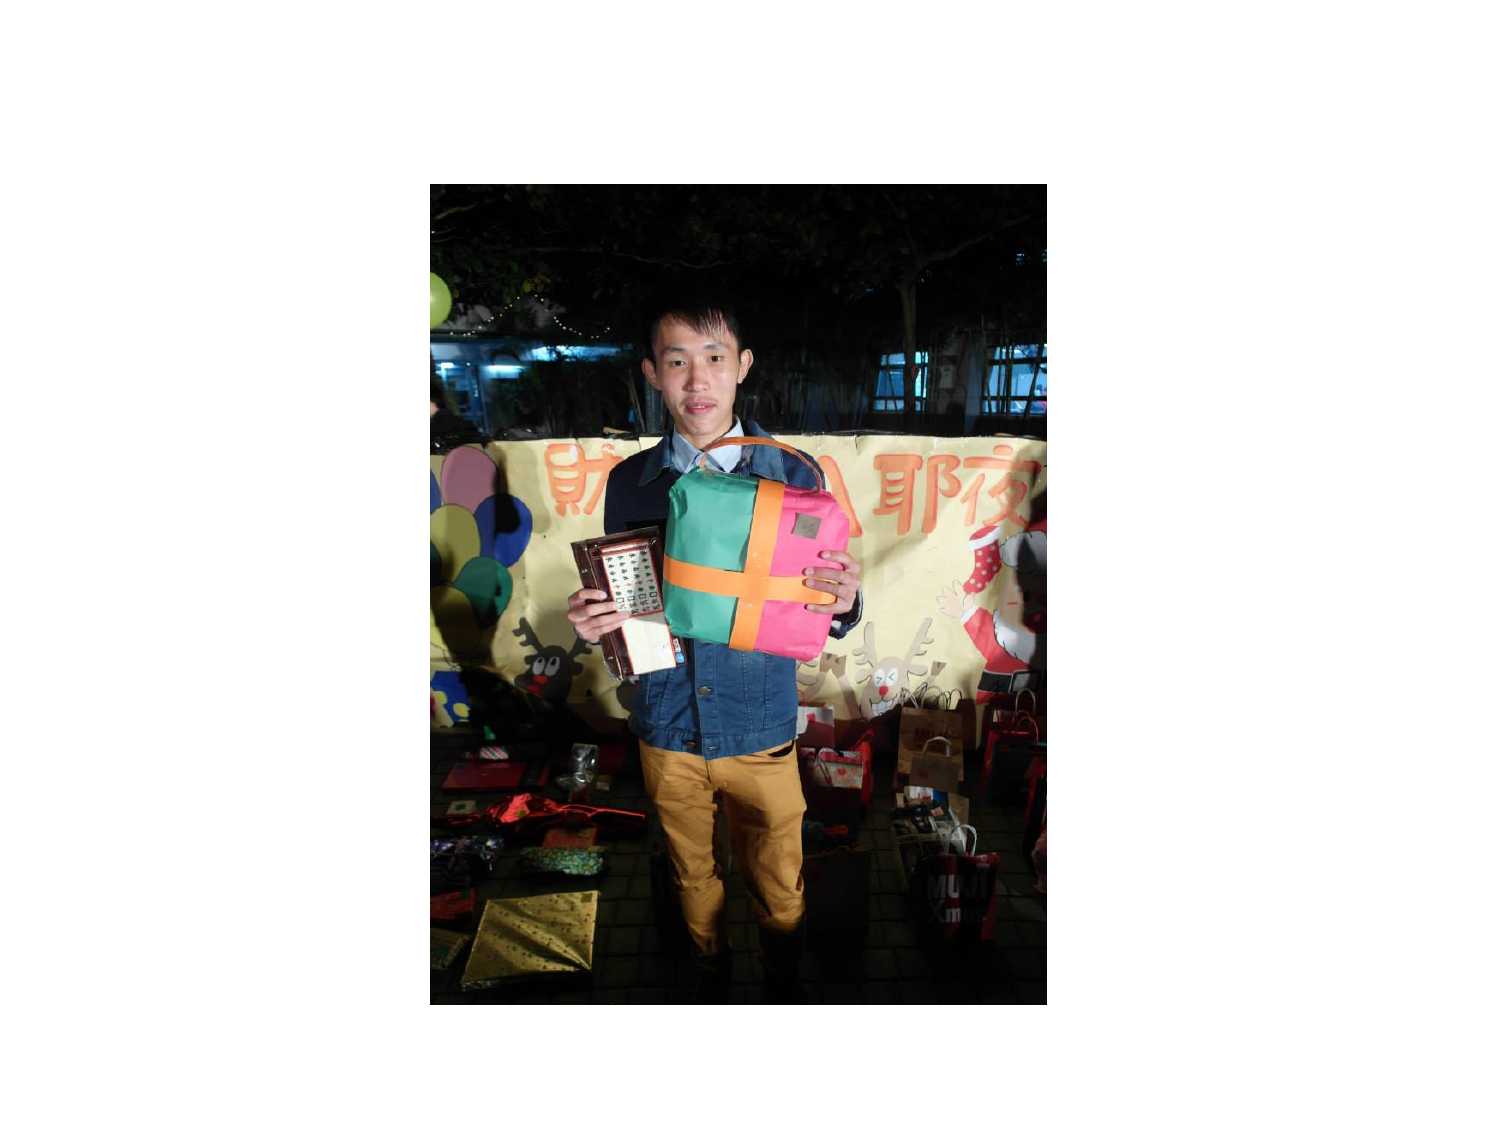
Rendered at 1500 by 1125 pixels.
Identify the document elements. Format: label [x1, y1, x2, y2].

picture [430, 184, 1047, 1005]
